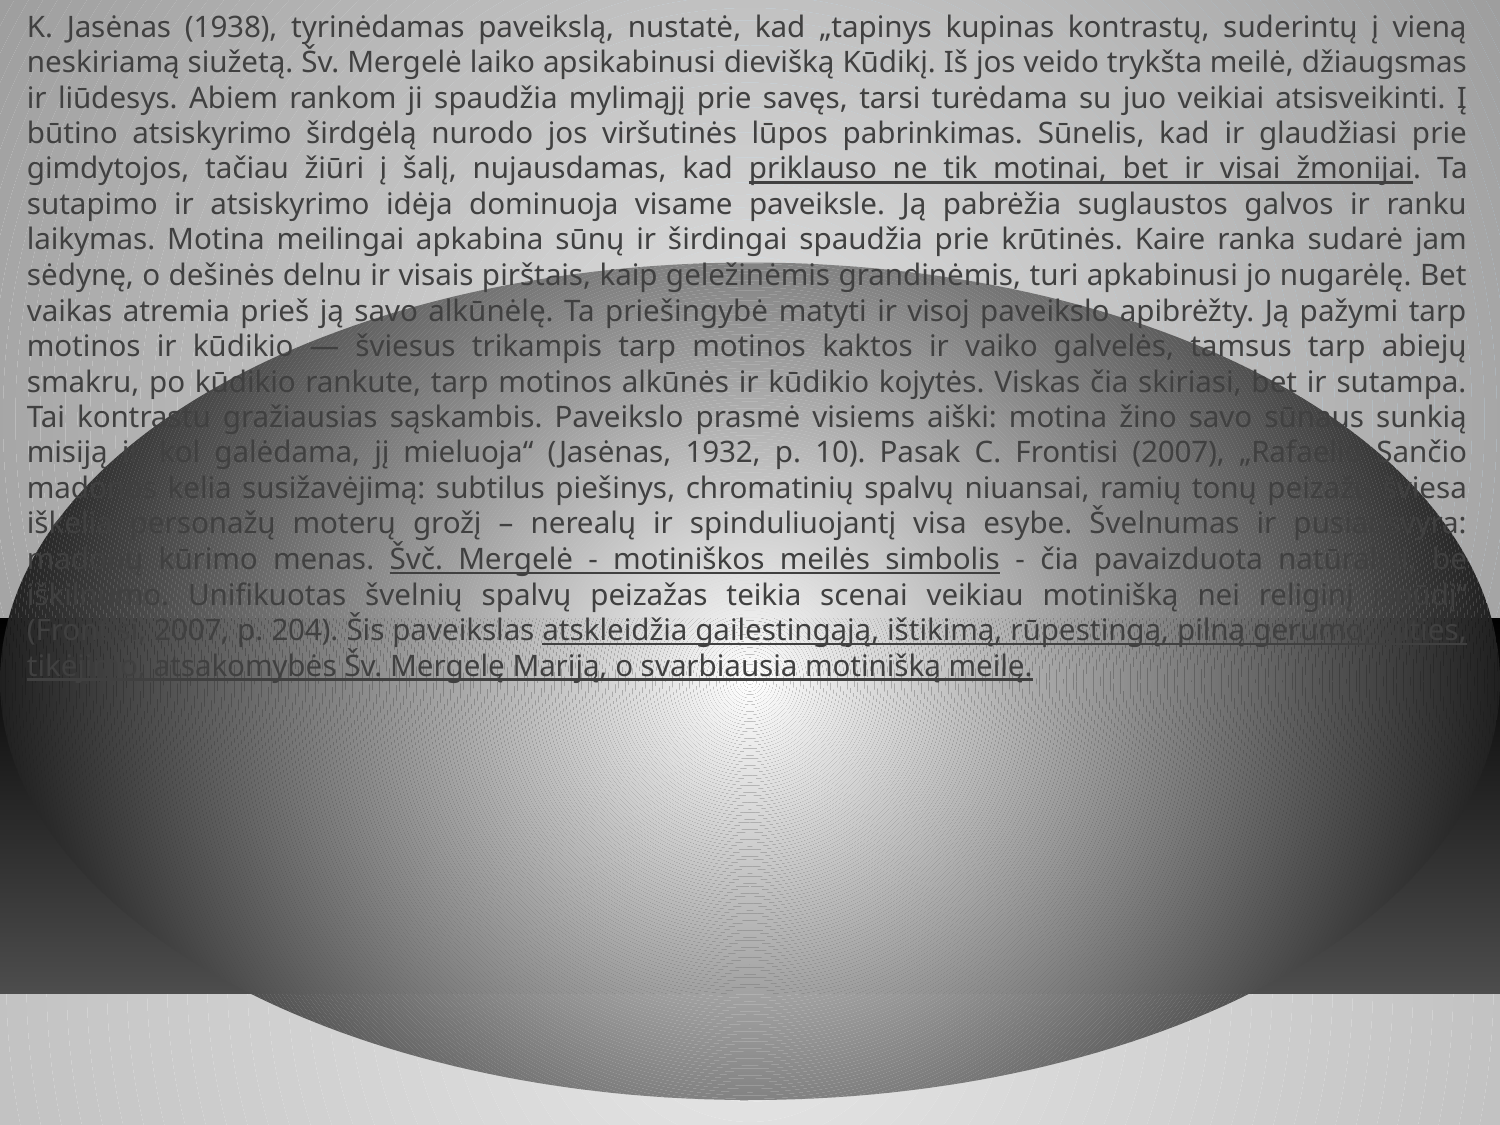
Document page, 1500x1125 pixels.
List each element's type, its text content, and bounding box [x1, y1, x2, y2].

list K. Jasėnas (1938), tyrinėdamas paveikslą, nustatė, kad „tapinys kupinas kontrastų, suderintų į vieną neskiriamą siužetą. Šv. Mergelė laiko apsikabinusi dievišką Kūdikį. Iš jos veido trykšta meilė, džiaugsmas ir liūdesys. Abiem rankom ji spaudžia mylimąjį prie sa­vęs, tarsi turėdama su juo veikiai atsisveikinti. Į būtino atsiskyrimo širdgėlą nurodo jos viršutinės lūpos pabrinkimas. Sūnelis, kad ir glaudžiasi prie gimdytojos, tačiau žiūri į šalį, nujausdamas, kad priklauso ne tik motinai, bet ir visai žmonijai. Ta sutapimo ir atsiskyrimo idėja dominuoja visame paveiksle. Ją pabrėžia suglaustos galvos ir ranku laikymas. Motina meilingai apkabina sūnų ir širdingai spaudžia prie krūtinės. Kaire ranka sudarė jam sėdynę, o dešinės delnu ir visais pirštais, kaip geležinėmis grandinėmis, turi apkabinusi jo nugarėlę. Bet vaikas atremia prieš ją savo alkūnėlę. Ta priešingybė matyti ir visoj paveikslo apibrėžty. Ją pažymi tarp motinos ir kūdikio — šviesus trikampis tarp motinos kaktos ir vaiko galvelės, tamsus tarp abiejų smakru, po kūdikio rankute, tarp motinos alkūnės ir kūdikio kojytės. Viskas čia skiriasi, bet ir sutampa. Tai kontrastu gražiausias sąskambis. Paveikslo prasmė visiems aiški: motina žino savo sūnaus sunkią misiją ir, kol galėdama, jį mieluoja“ (Jasėnas, 1932, p. 10). Pasak C. Frontisi (2007), „Rafaelio Sančio madonos kelia susižavėjimą: subtilus piešinys, chromatinių spalvų niuansai, ramių tonų peizažų šviesa iškelia personažų moterų grožį – nerealų ir spinduliuojantį visa esybe. Švelnumas ir pusiausvyra: madonų kūrimo menas. Švč. Mergelė - motiniškos meilės simbolis - čia pavaizduota natūraliai, be iškilnumo. Unifikuotas švelnių spalvų peizažas teikia scenai veikiau motinišką nei religinį įspūdį“ (Frontisi, 2007, p. 204). Šis paveikslas atskleidžia gailestingąją, ištikimą, rūpestingą, pilną gerumo, vilties, tikėjimo, atsakomybės Šv. Mergelę Mariją, o svarbiausia motinišką meilę. [0, 0, 1483, 691]
